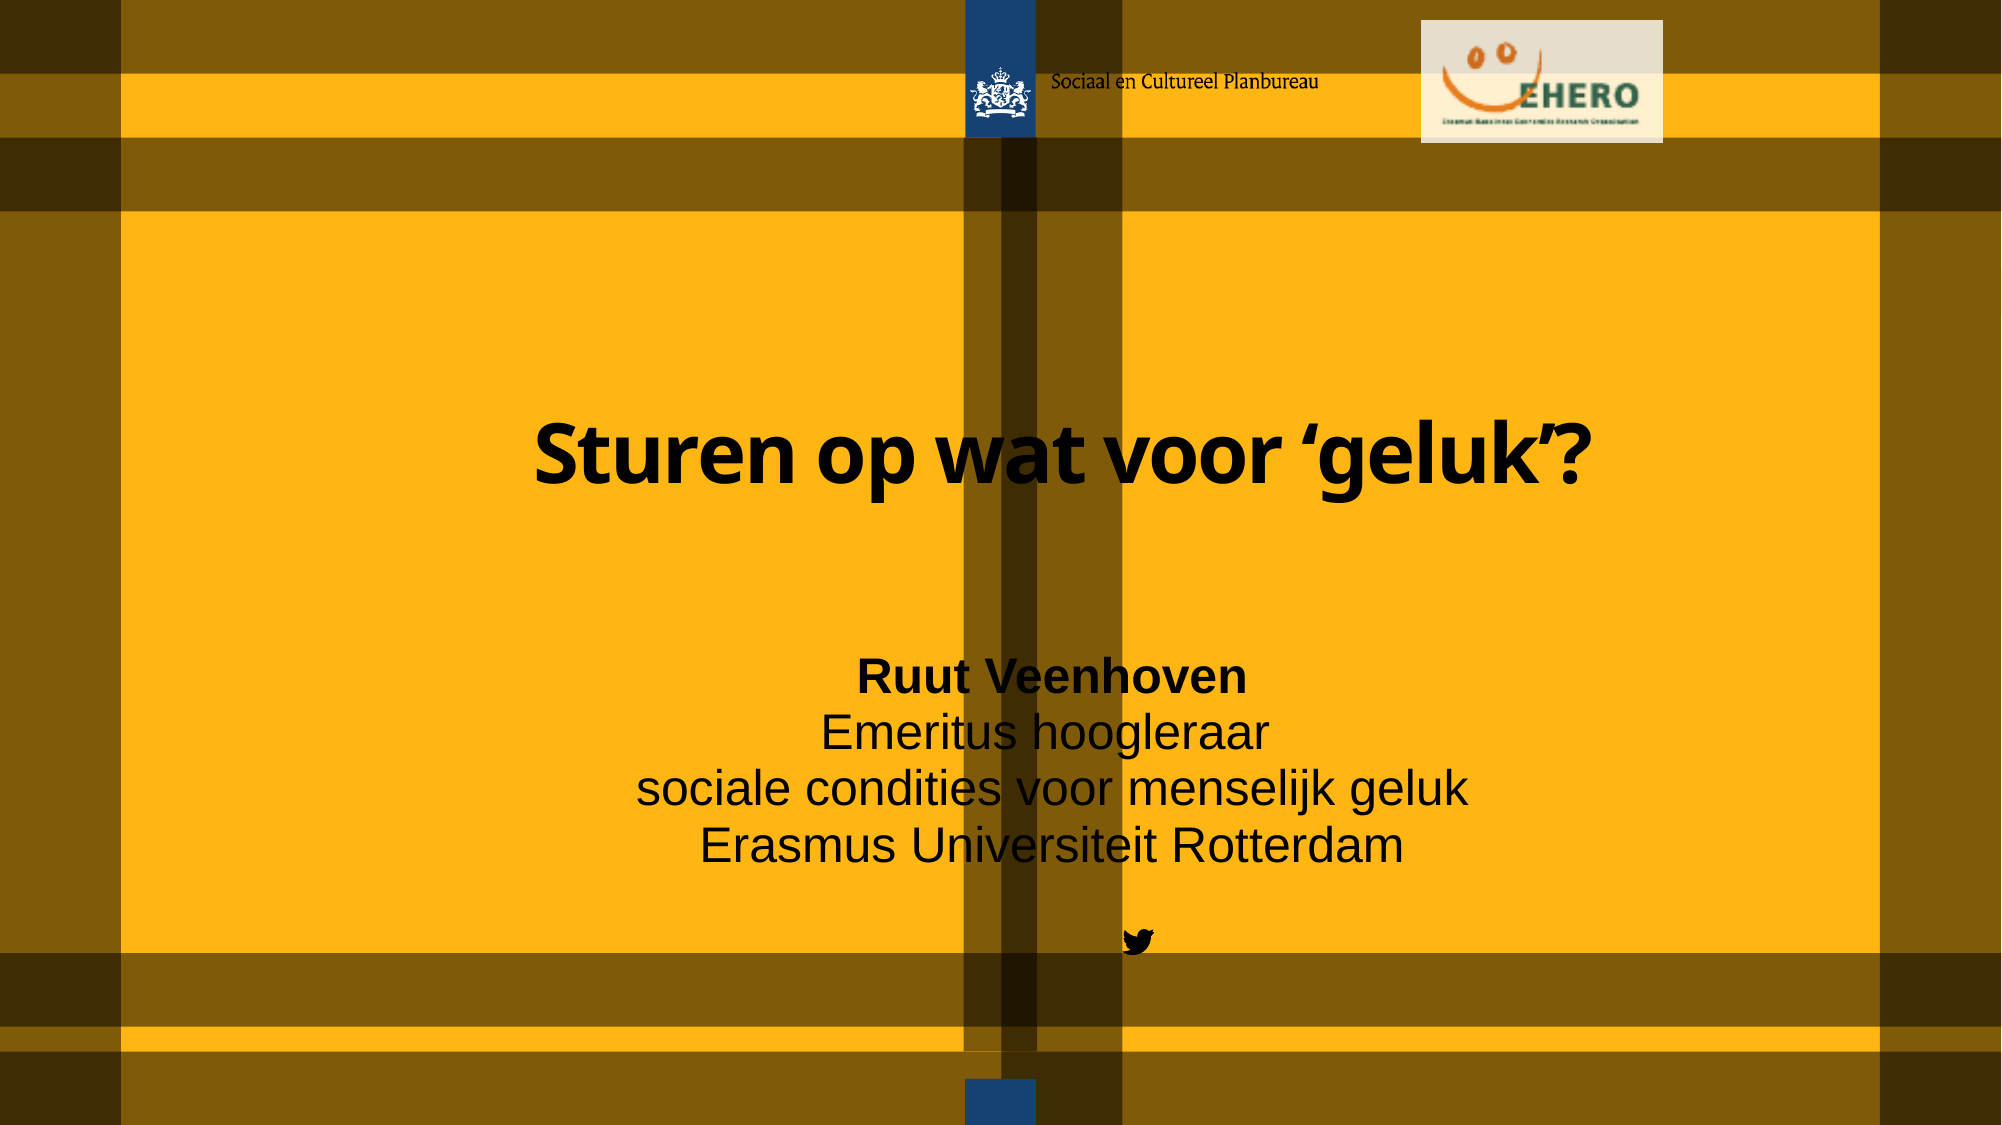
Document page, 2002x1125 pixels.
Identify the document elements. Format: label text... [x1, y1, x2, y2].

list [965, 1078, 1036, 1125]
list [668, 0, 1333, 138]
text_box Ruut Veenhoven Emeritus hoogleraar sociale condities voor menselijk geluk Erasmus Universiteit Rotterdam [1027, 607, 1979, 897]
title Sturen op wat voor ‘geluk’? [279, 210, 1848, 501]
picture [1421, 20, 1663, 143]
text_box [0, 219, 1027, 997]
